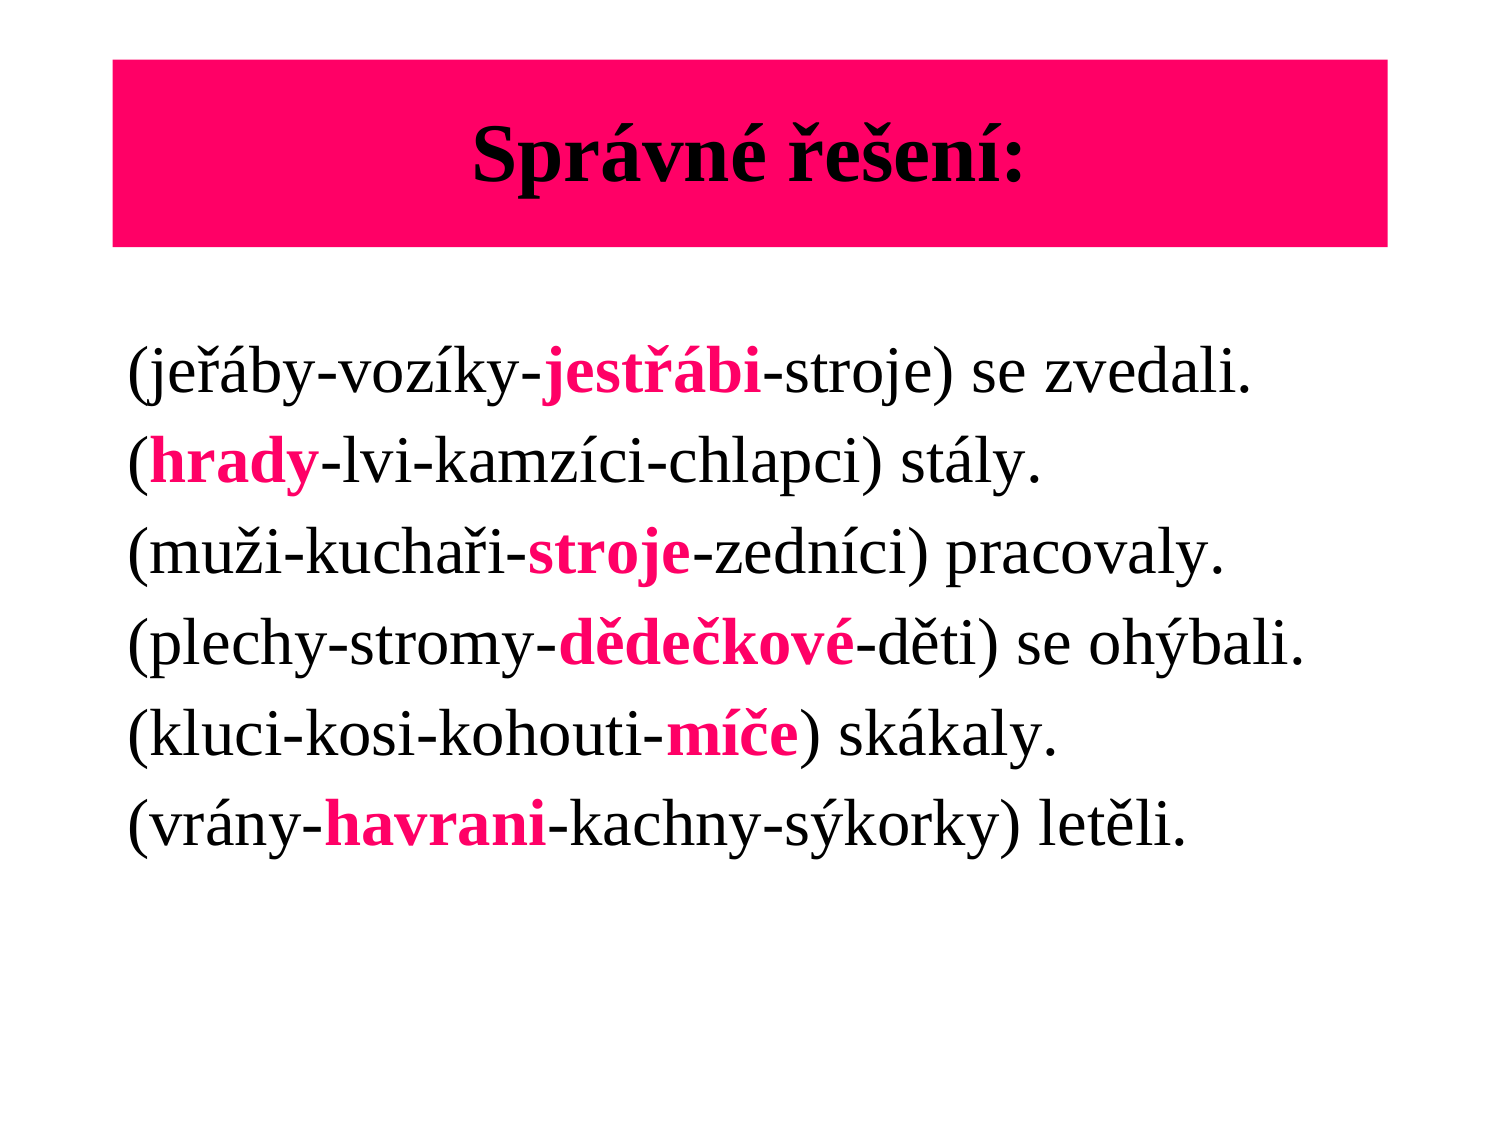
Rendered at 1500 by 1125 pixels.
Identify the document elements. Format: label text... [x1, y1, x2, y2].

title Správné řešení: [112, 59, 1388, 248]
list (jeřáby-vozíky-jestřábi-stroje) se zvedali. (hrady-lvi-kamzíci-chlapci) stály. (muži-kuchaři-stroje-zedníci) pracovaly. (plechy-stromy-dědečkové-děti) se ohýbali. (kluci-kosi-kohouti-míče) skákaly. (vrány-havrani-kachny-sýkorky) letěli. [112, 324, 1388, 1001]
